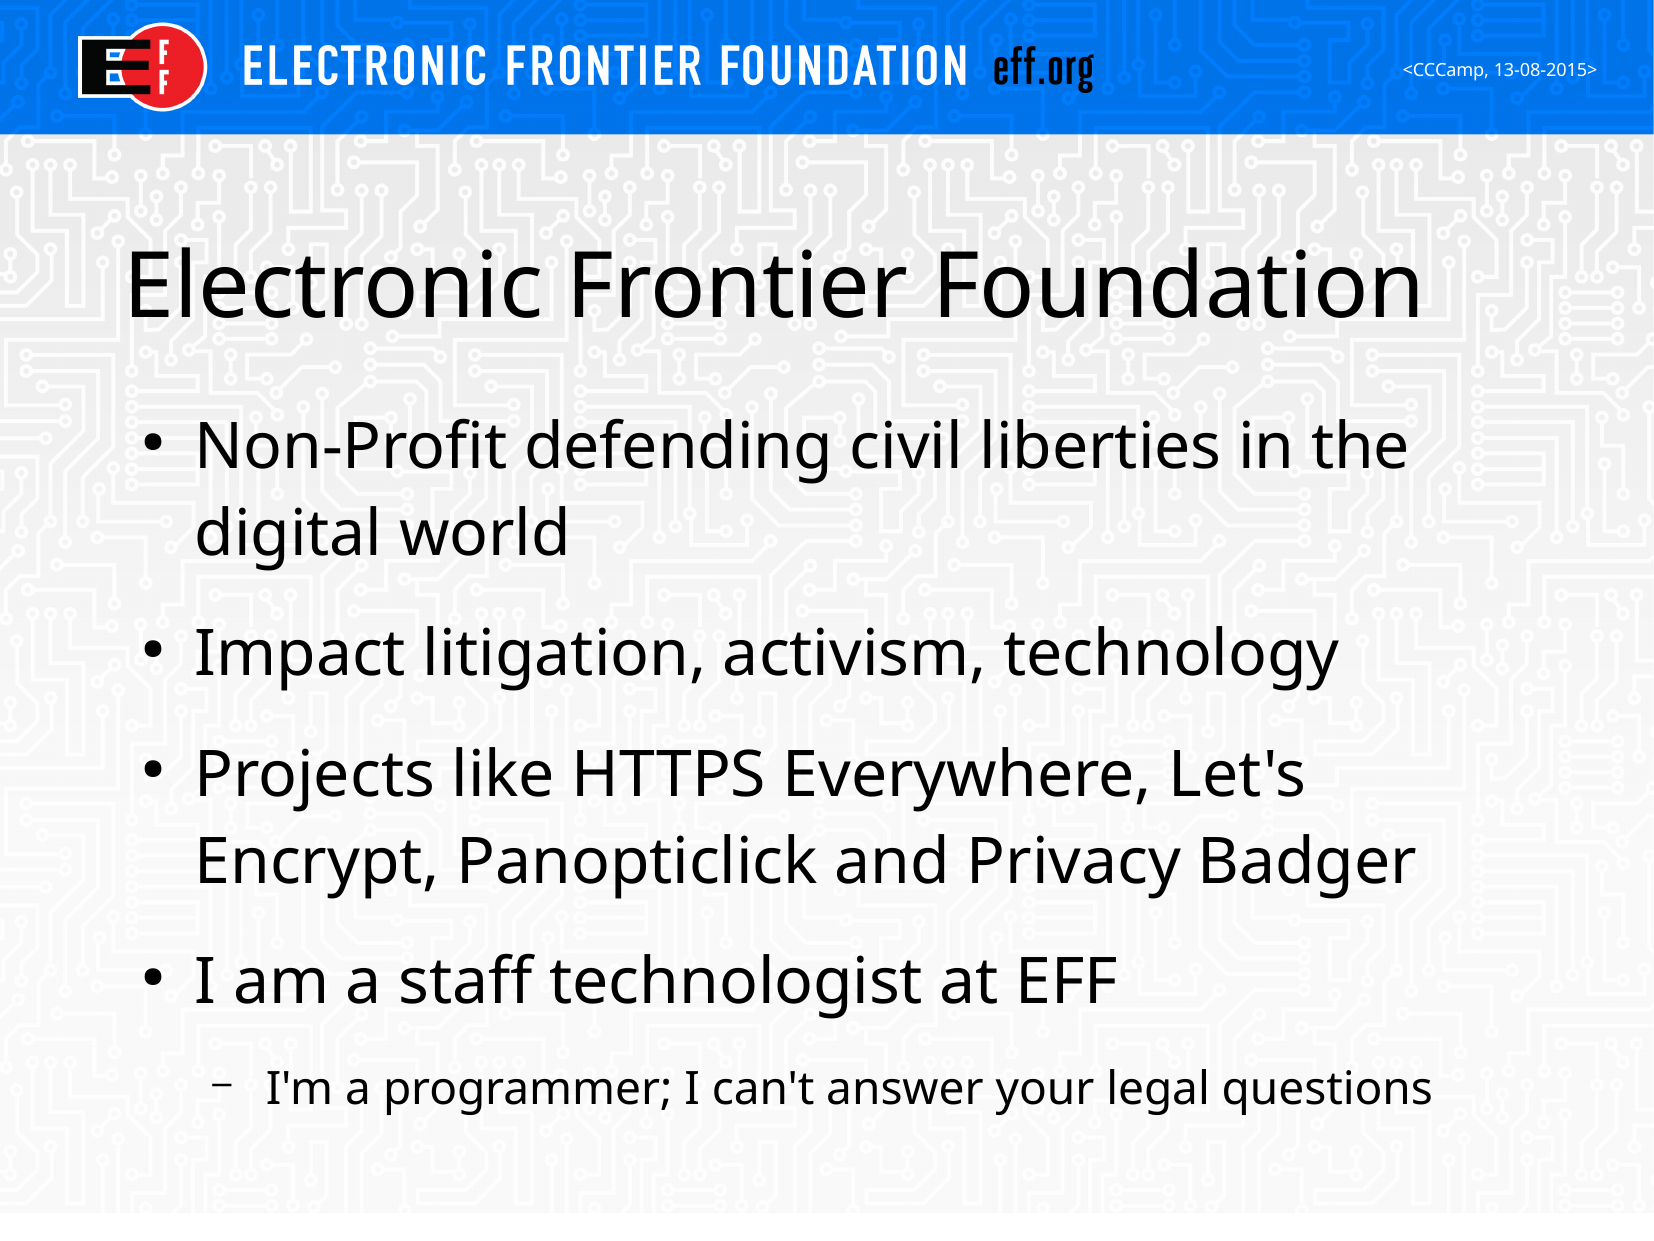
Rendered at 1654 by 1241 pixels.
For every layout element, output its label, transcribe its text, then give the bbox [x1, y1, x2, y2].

picture [0, 0, 1654, 1213]
list Non-Profit defending civil liberties in the digital world Impact litigation, activism, technology Projects like HTTPS Everywhere, Let's Encrypt, Panopticlick and Privacy Badger I am a staff technologist at EFF I'm a programmer; I can't answer your legal questions [124, 399, 1530, 1144]
title Electronic Frontier Foundation [124, 179, 1530, 386]
